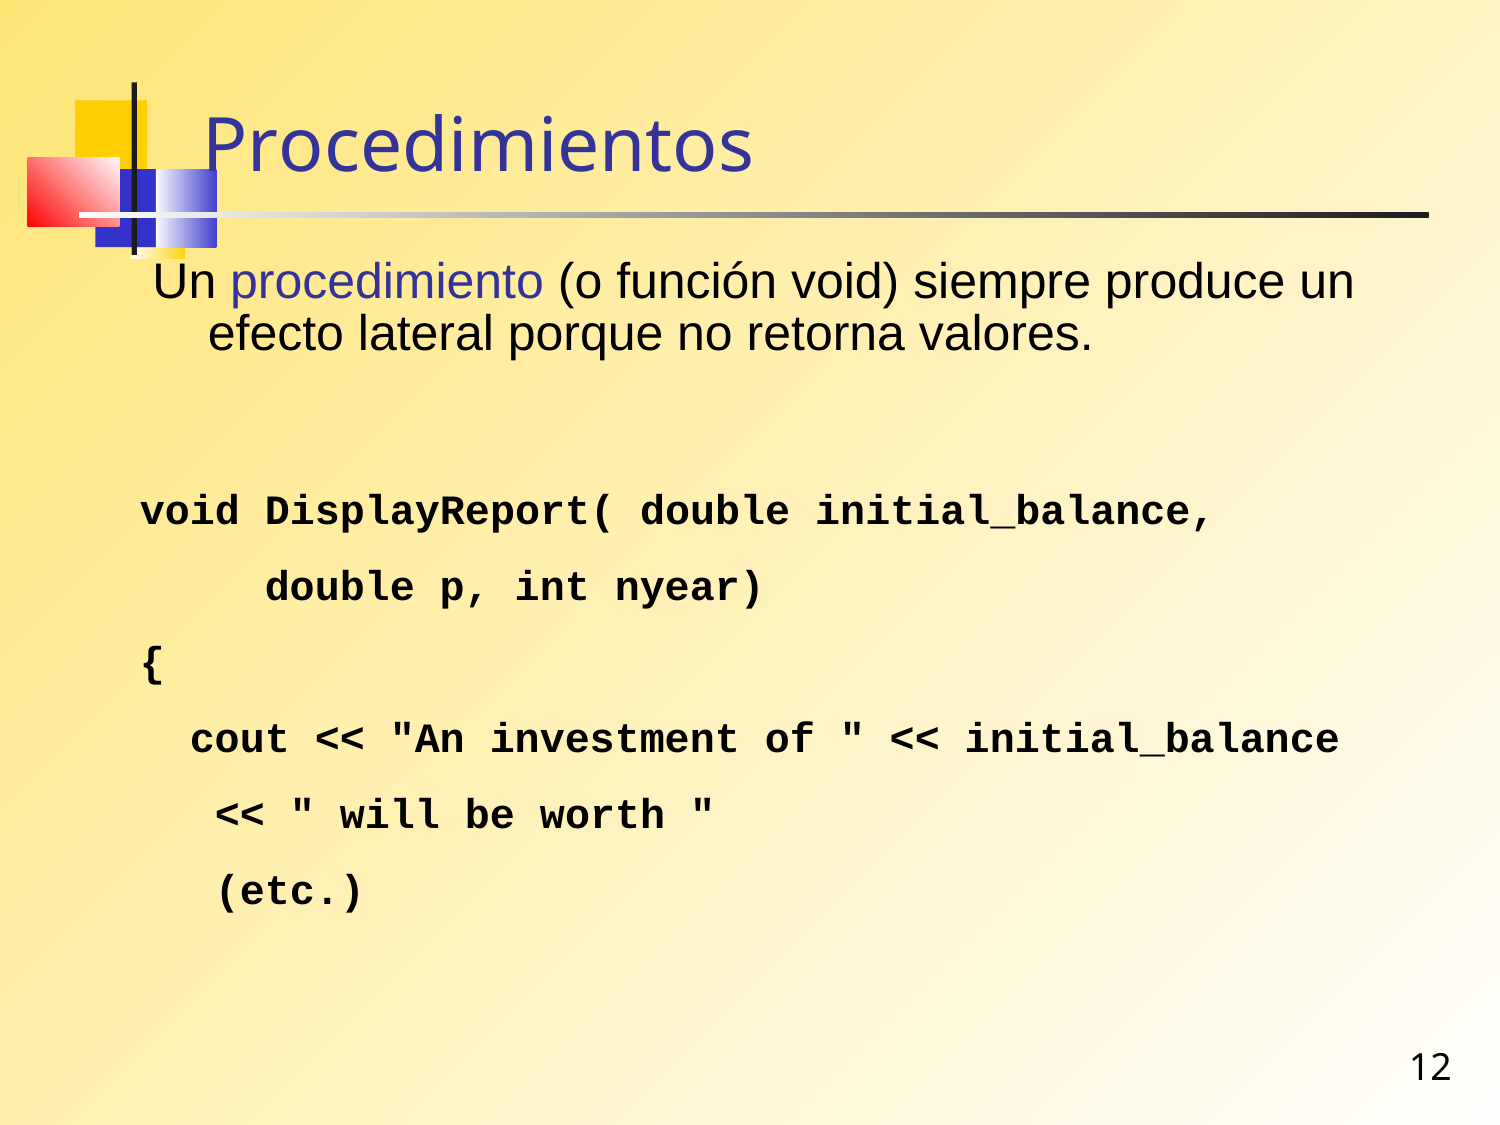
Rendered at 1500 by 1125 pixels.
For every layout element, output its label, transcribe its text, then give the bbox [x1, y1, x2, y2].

list Un procedimiento (o función void) siempre produce un efecto lateral porque no retorna valores. [137, 249, 1463, 451]
text_box void DisplayReport( double initial_balance, double p, int nyear)‏ { cout << "An investment of " << initial_balance << " will be worth " (etc.)‏ [124, 474, 1363, 921]
title Procedimientos [187, 37, 1466, 201]
